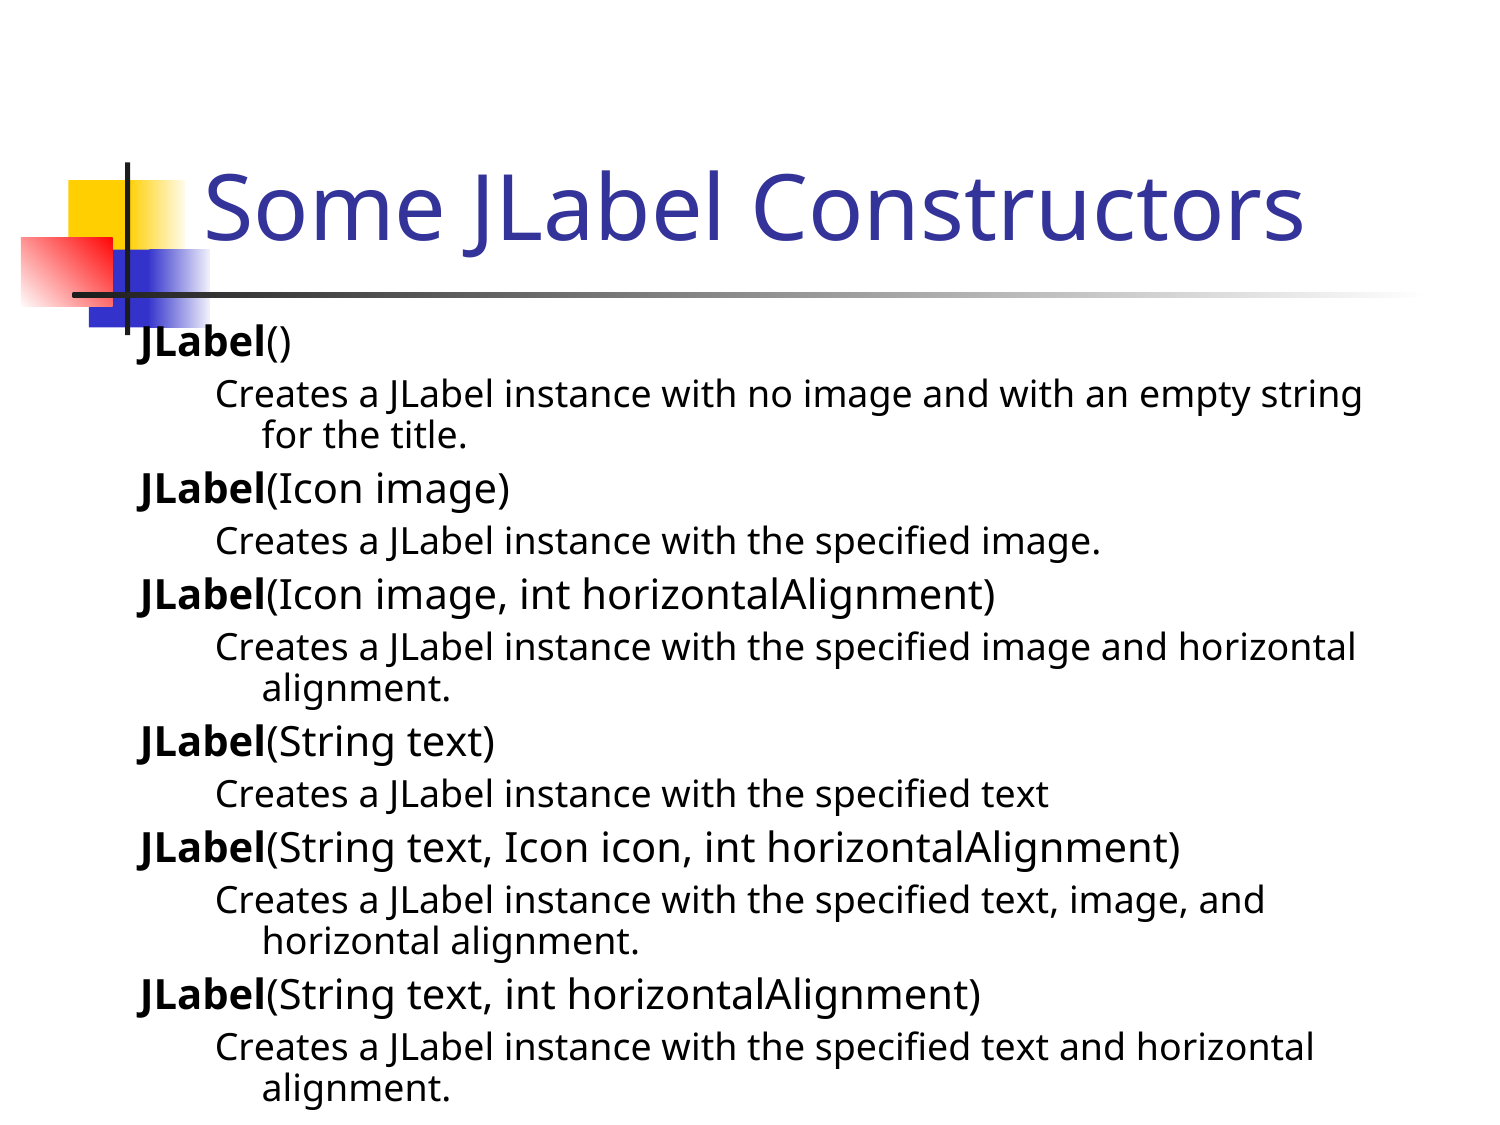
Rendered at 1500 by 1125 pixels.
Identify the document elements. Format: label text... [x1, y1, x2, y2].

list JLabel() Creates a JLabel instance with no image and with an empty string for the title. JLabel(Icon image) Creates a JLabel instance with the specified image. JLabel(Icon image, int horizontalAlignment) Creates a JLabel instance with the specified image and horizontal alignment. JLabel(String text) Creates a JLabel instance with the specified text JLabel(String text, Icon icon, int horizontalAlignment) Creates a JLabel instance with the specified text, image, and horizontal alignment. JLabel(String text, int horizontalAlignment) Creates a JLabel instance with the specified text and horizontal alignment. [125, 312, 1388, 1054]
title Some JLabel Constructors [188, 35, 1468, 276]
